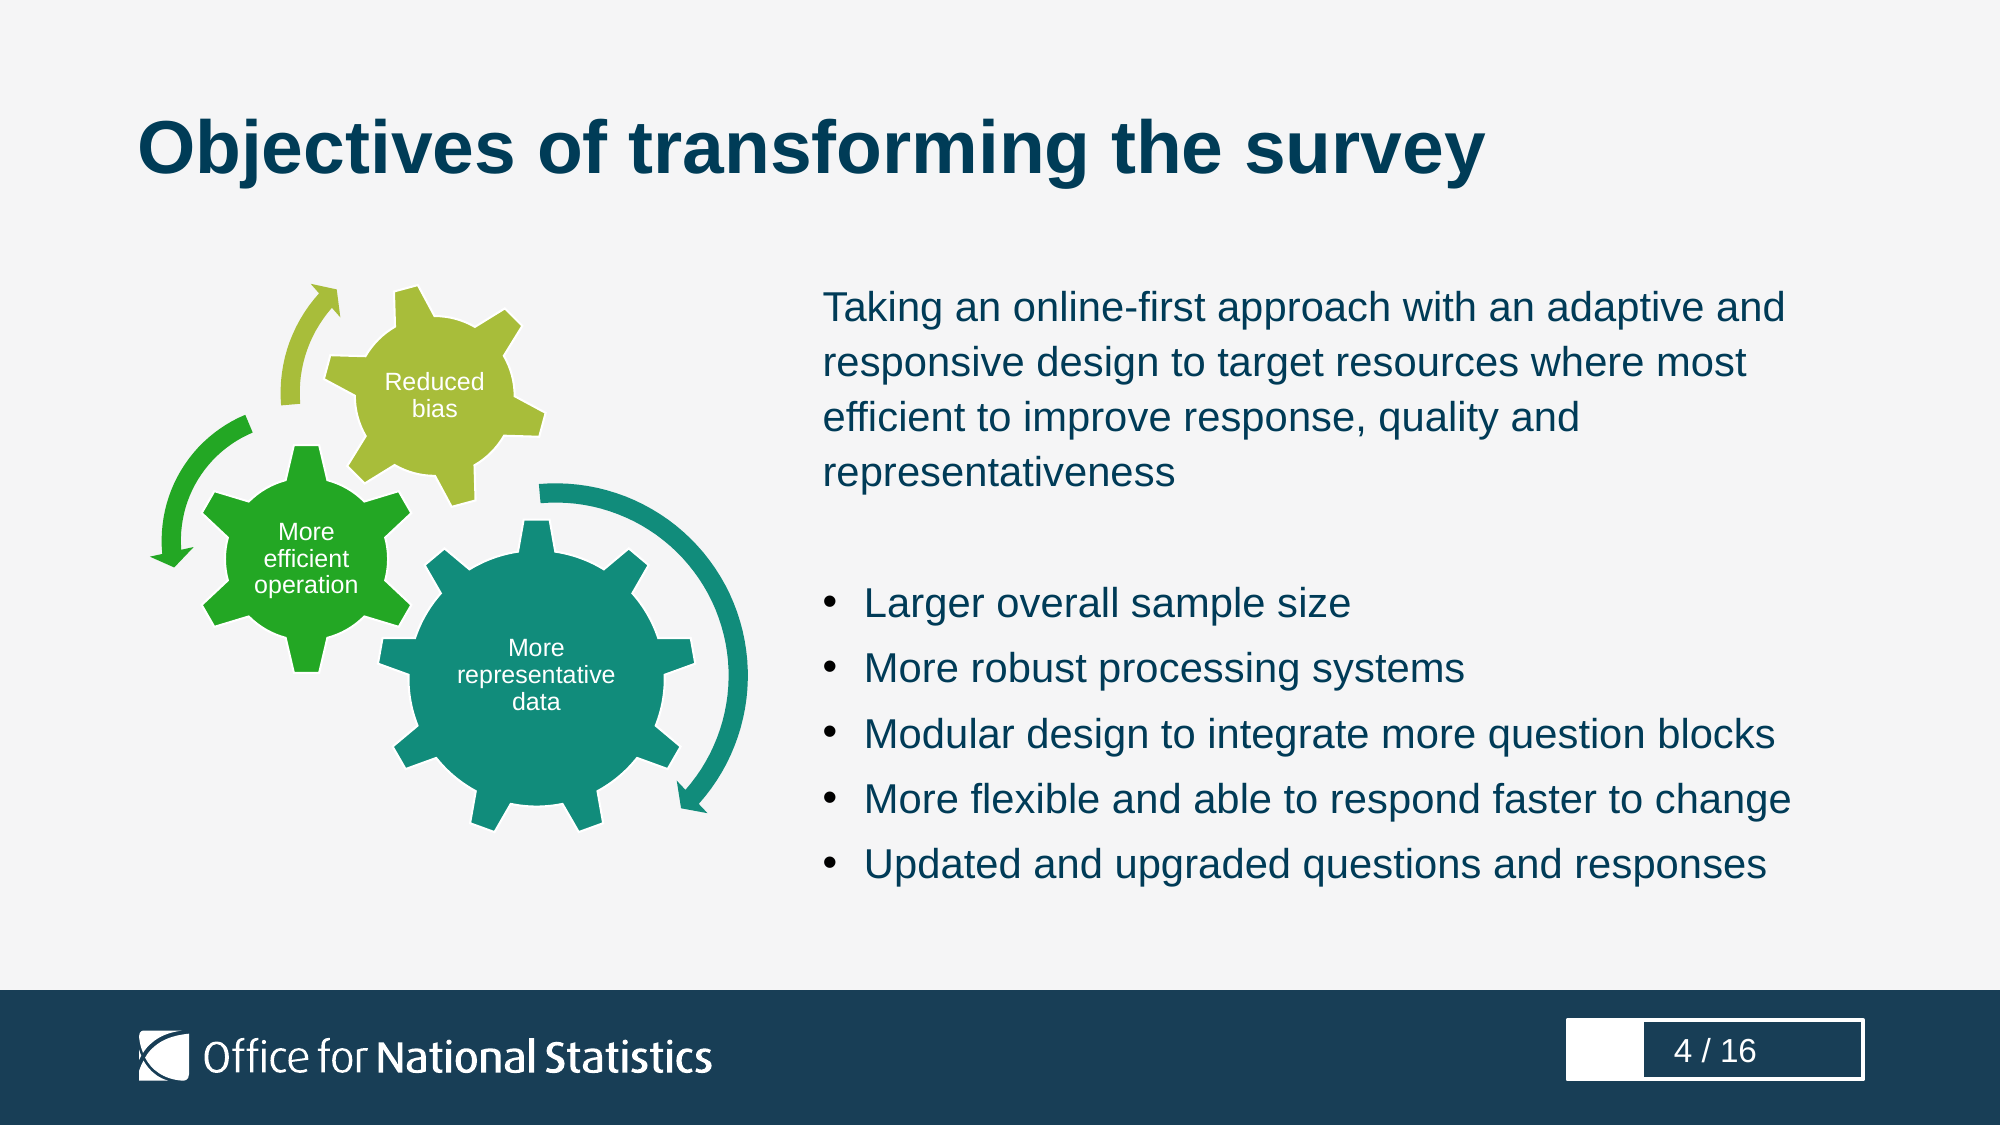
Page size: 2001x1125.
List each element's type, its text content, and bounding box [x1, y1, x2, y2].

text_box [149, 414, 253, 568]
text_box More efficient operation [201, 445, 412, 673]
text_box More representative data [377, 519, 696, 833]
text_box Reduced bias [323, 285, 546, 507]
text_box [538, 483, 748, 814]
text_box 4 / 16 [1568, 1020, 1863, 1079]
text_box [280, 283, 341, 406]
text_box Taking an online-first approach with an adaptive and responsive design to target resources where most efficient to improve response, quality and representativeness Larger overall sample size More robust processing systems Modular design to integrate more question blocks More flexible and able to respond faster to change Updated and upgraded questions and responses [822, 275, 1899, 834]
title Objectives of transforming the survey [137, 105, 1863, 192]
